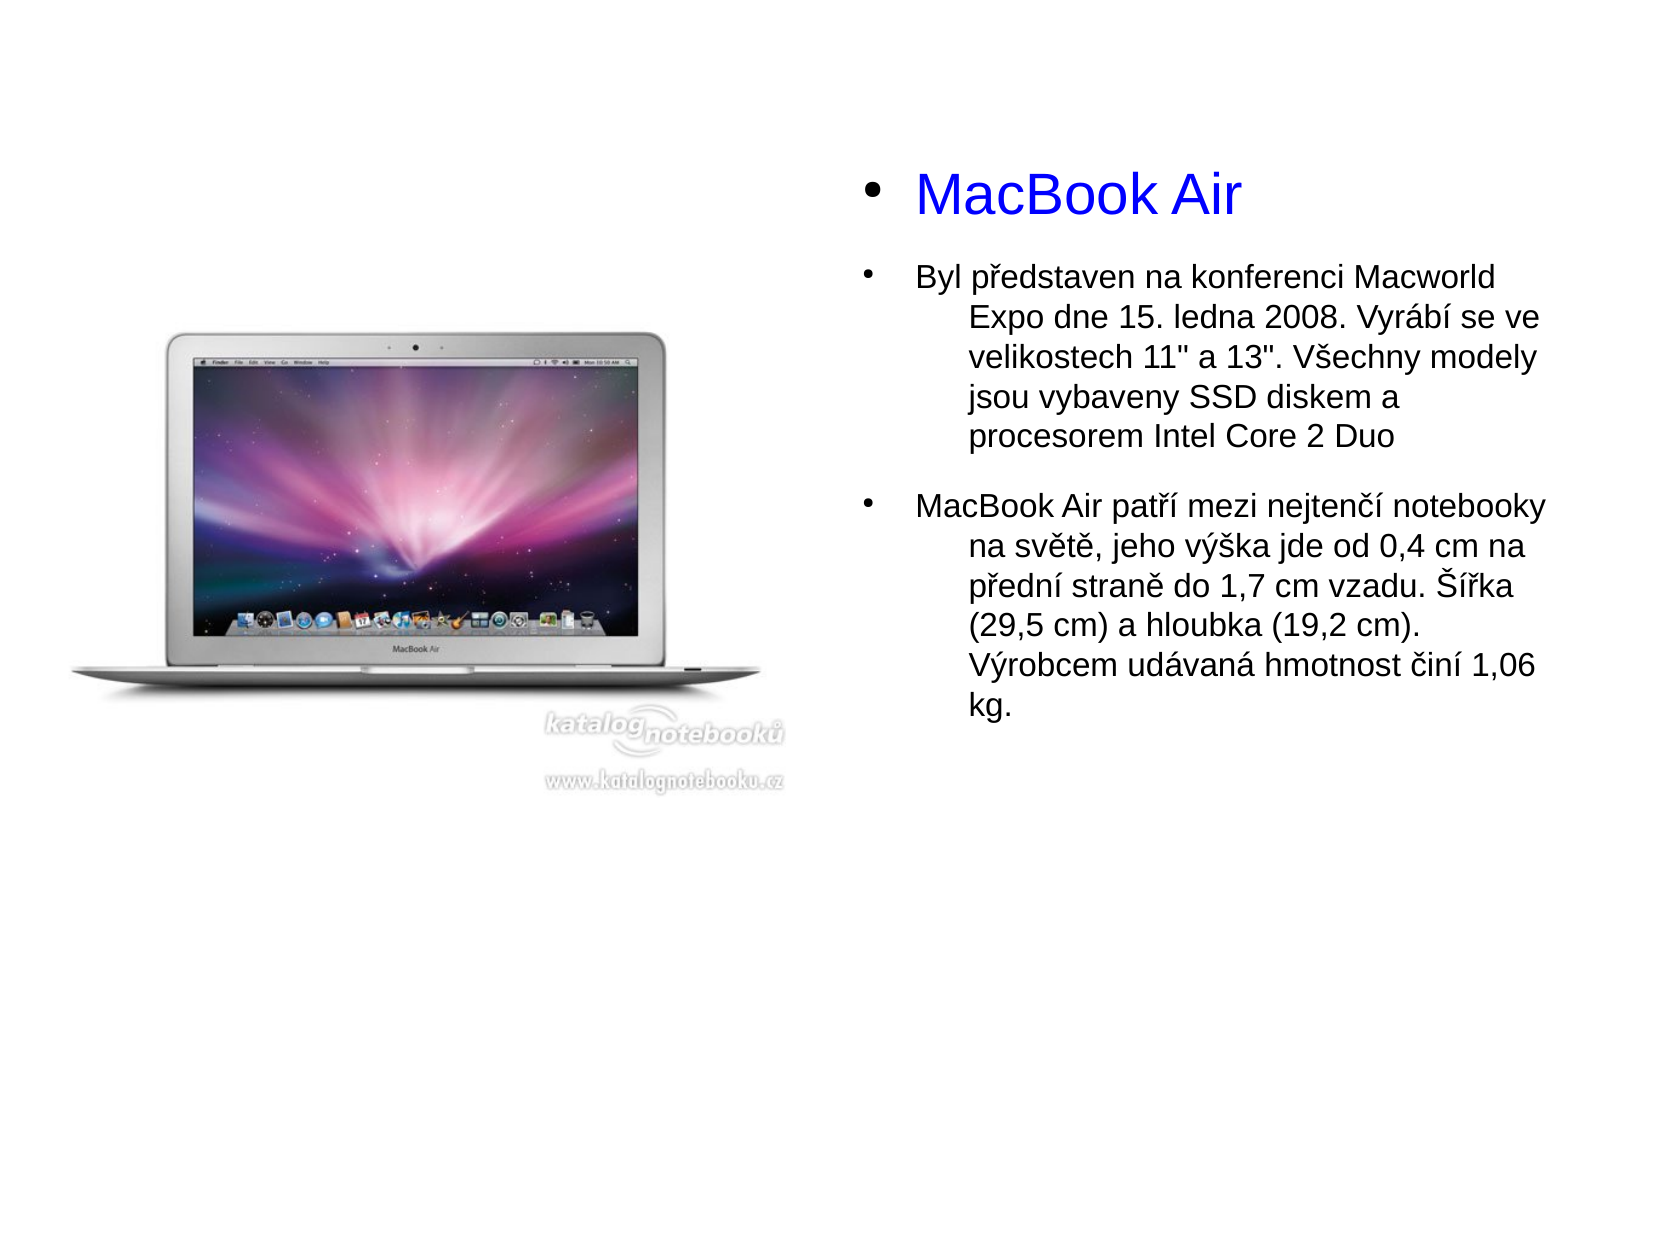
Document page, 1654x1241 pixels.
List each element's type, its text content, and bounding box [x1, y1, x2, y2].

picture [59, 255, 786, 798]
list MacBook Air Byl představen na konferenci Macworld Expo dne 15. ledna 2008. Vyrábí se ve velikostech 11" a 13". Všechny modely jsou vybaveny SSD diskem a procesorem Intel Core 2 Duo MacBook Air patří mezi nejtenčí notebooky na světě, jeho výška jde od 0,4 cm na přední straně do 1,7 cm vzadu. Šířka (29,5 cm) a hloubka (19,2 cm). Výrobcem udávaná hmotnost činí 1,06 kg. [826, 155, 1553, 975]
